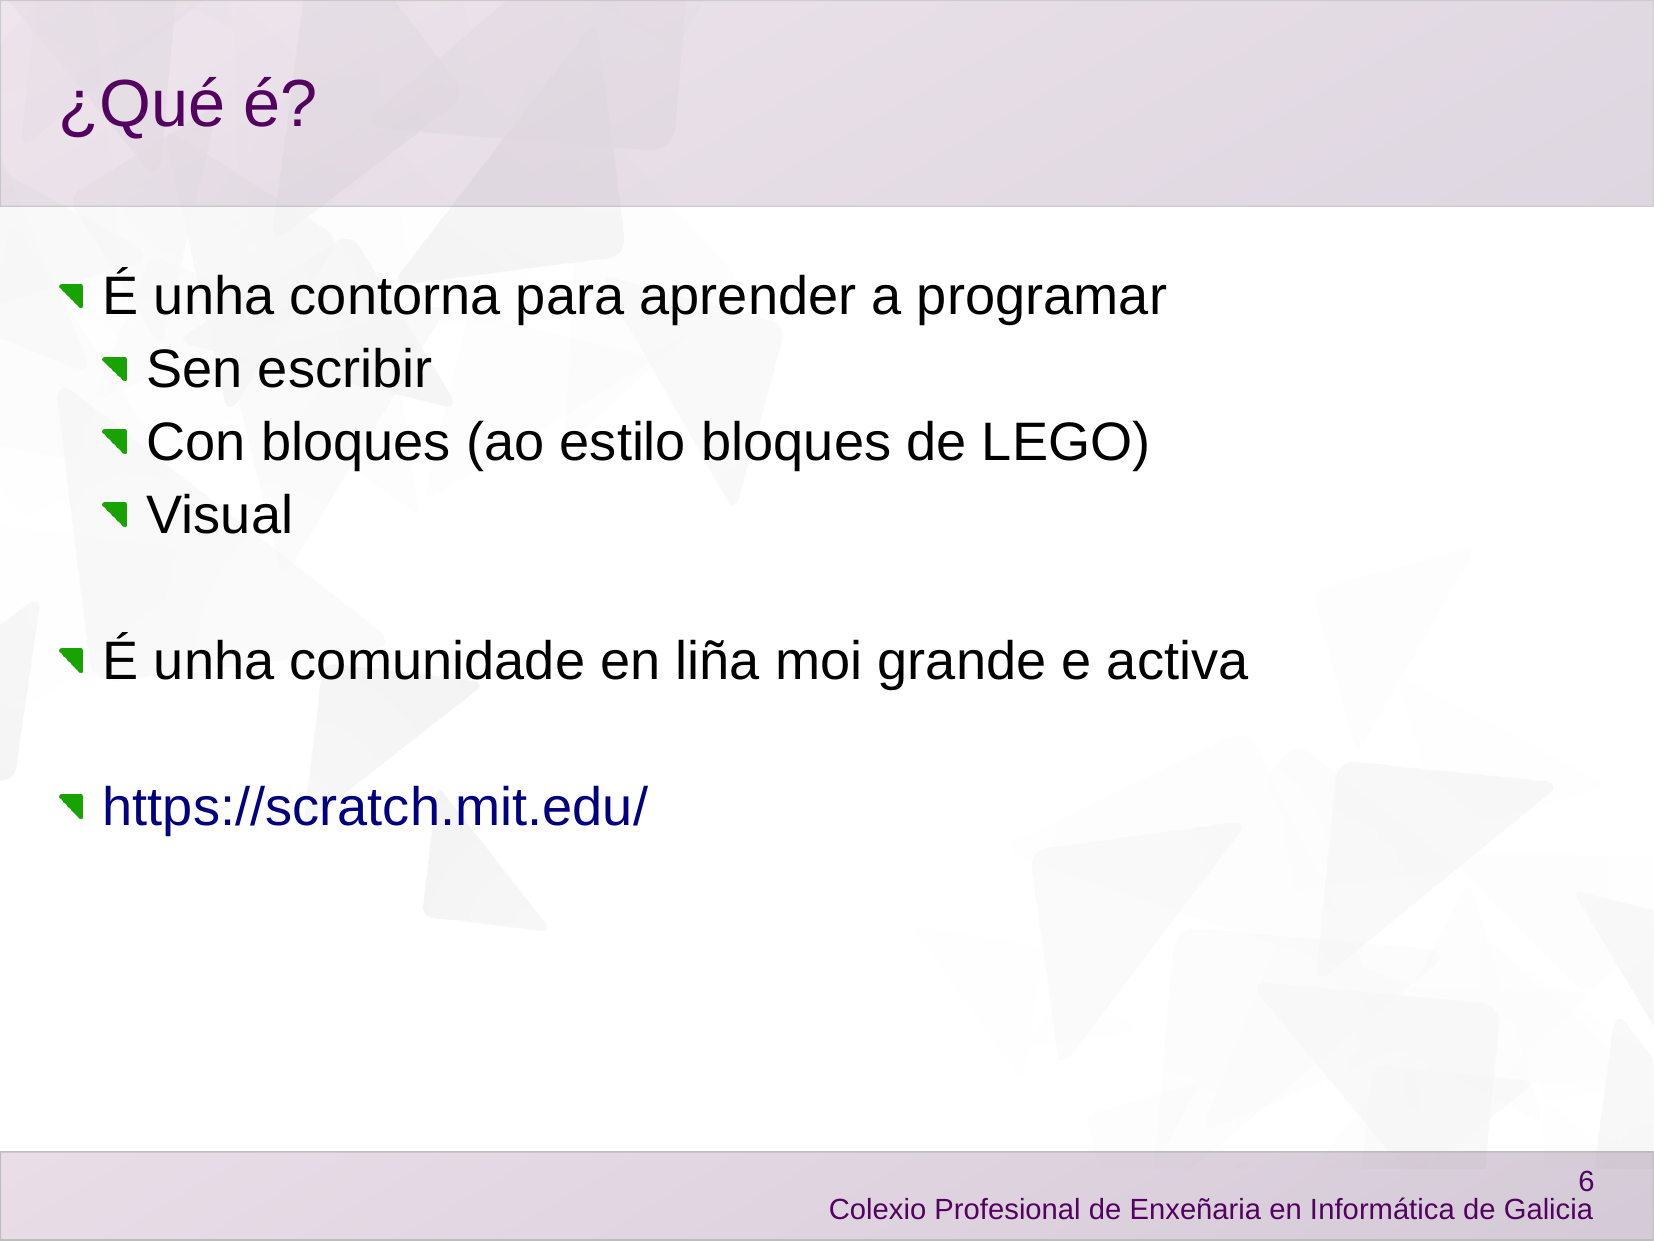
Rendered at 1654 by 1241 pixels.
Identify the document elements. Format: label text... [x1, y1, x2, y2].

list É unha contorna para aprender a programar Sen escribir Con bloques (ao estilo bloques de LEGO) Visual É unha comunidade en liña moi grande e activa https://scratch.mit.edu/ [59, 265, 1595, 986]
title ¿Qué é? [59, 29, 1595, 178]
picture [915, 548, 1654, 1169]
picture [0, 0, 783, 931]
